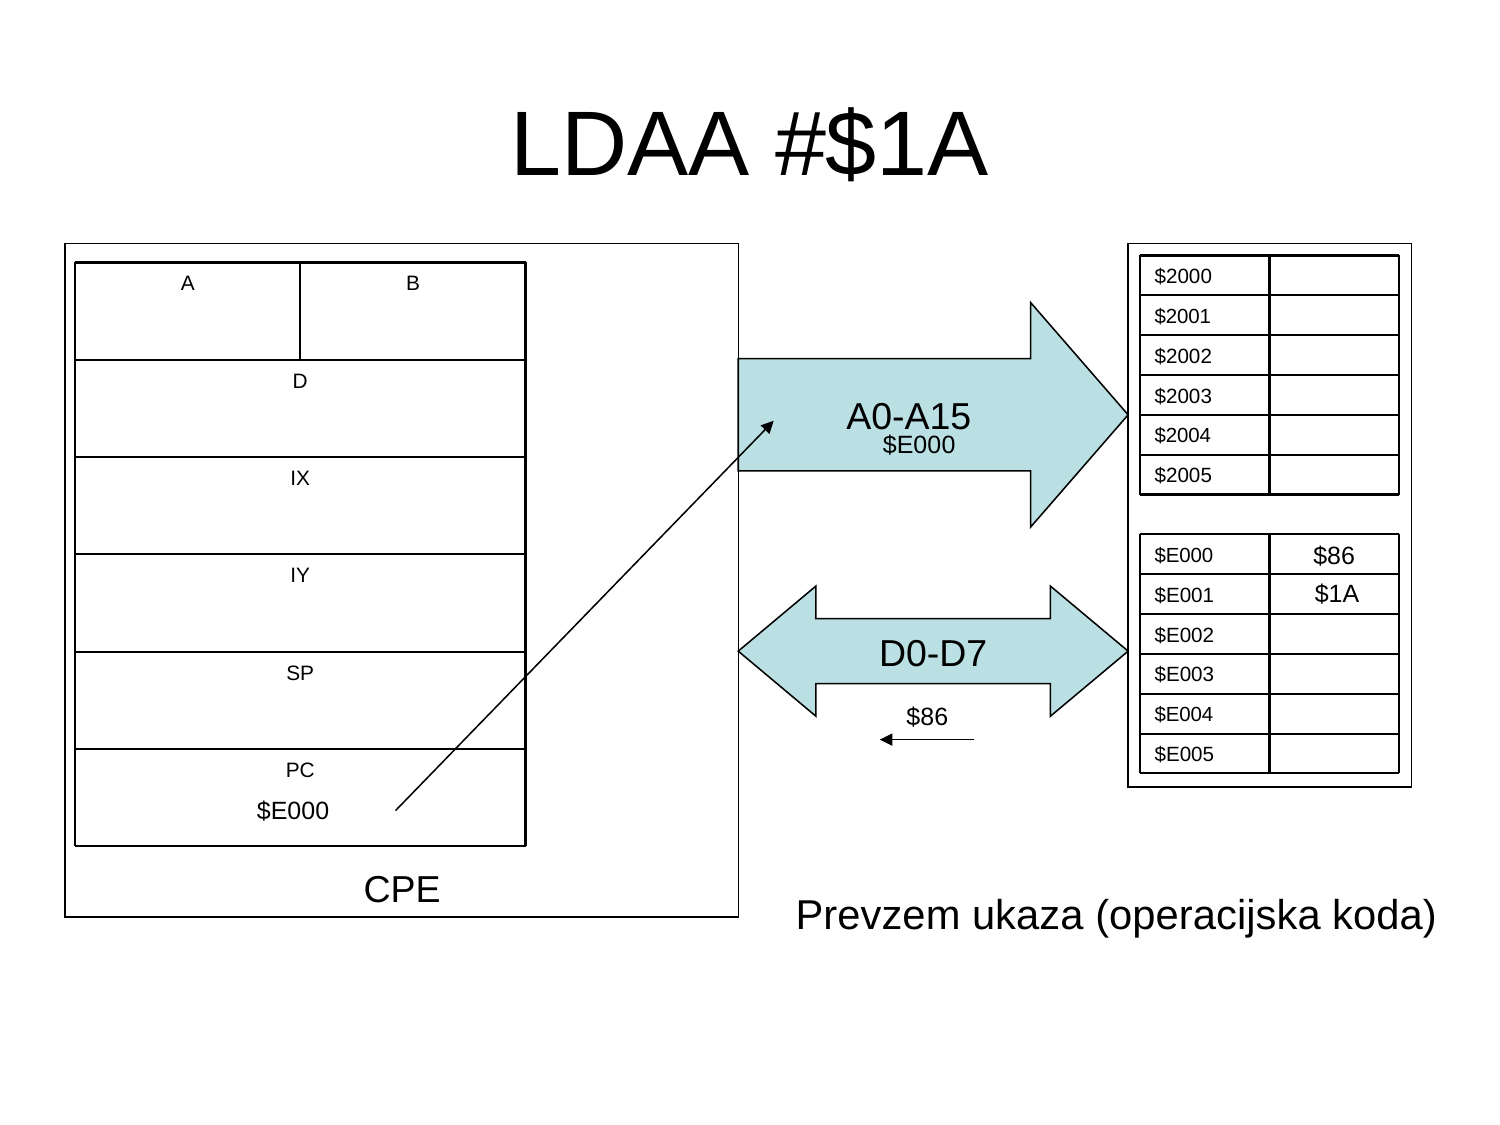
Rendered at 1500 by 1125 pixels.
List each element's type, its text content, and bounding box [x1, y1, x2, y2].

text_box Prevzem ukaza (operacijska koda) [780, 880, 1453, 946]
text_box $E002 [1141, 615, 1268, 653]
text_box $2005 [1141, 456, 1268, 493]
text_box $E004 [1141, 695, 1268, 733]
text_box A [76, 264, 299, 359]
text_box $E003 [1141, 655, 1268, 693]
text_box LDAA #$1A [75, 45, 1426, 233]
text_box $2000 [1141, 257, 1268, 294]
text_box A0-A15 [738, 302, 1129, 528]
text_box D0-D7 [738, 586, 1129, 717]
text_box $1A [1300, 570, 1375, 616]
text_box PC [76, 750, 524, 845]
text_box IX [76, 458, 524, 553]
text_box B [301, 264, 524, 359]
text_box D [76, 361, 524, 456]
text_box $2002 [1141, 336, 1268, 374]
text_box $E005 [1141, 735, 1268, 772]
text_box $86 [1298, 531, 1371, 578]
text_box IY [76, 555, 524, 651]
text_box $2004 [1141, 416, 1268, 454]
text_box $2001 [1141, 296, 1268, 334]
text_box SP [459, 681, 524, 748]
text_box $E000 [868, 420, 971, 467]
text_box $E001 [1141, 575, 1268, 613]
text_box SP [76, 653, 524, 748]
text_box CPE [348, 857, 456, 919]
text_box $86 [891, 692, 964, 738]
text_box $E000 [242, 786, 345, 833]
text_box $E000 [1141, 535, 1268, 573]
text_box $2003 [1141, 376, 1268, 414]
